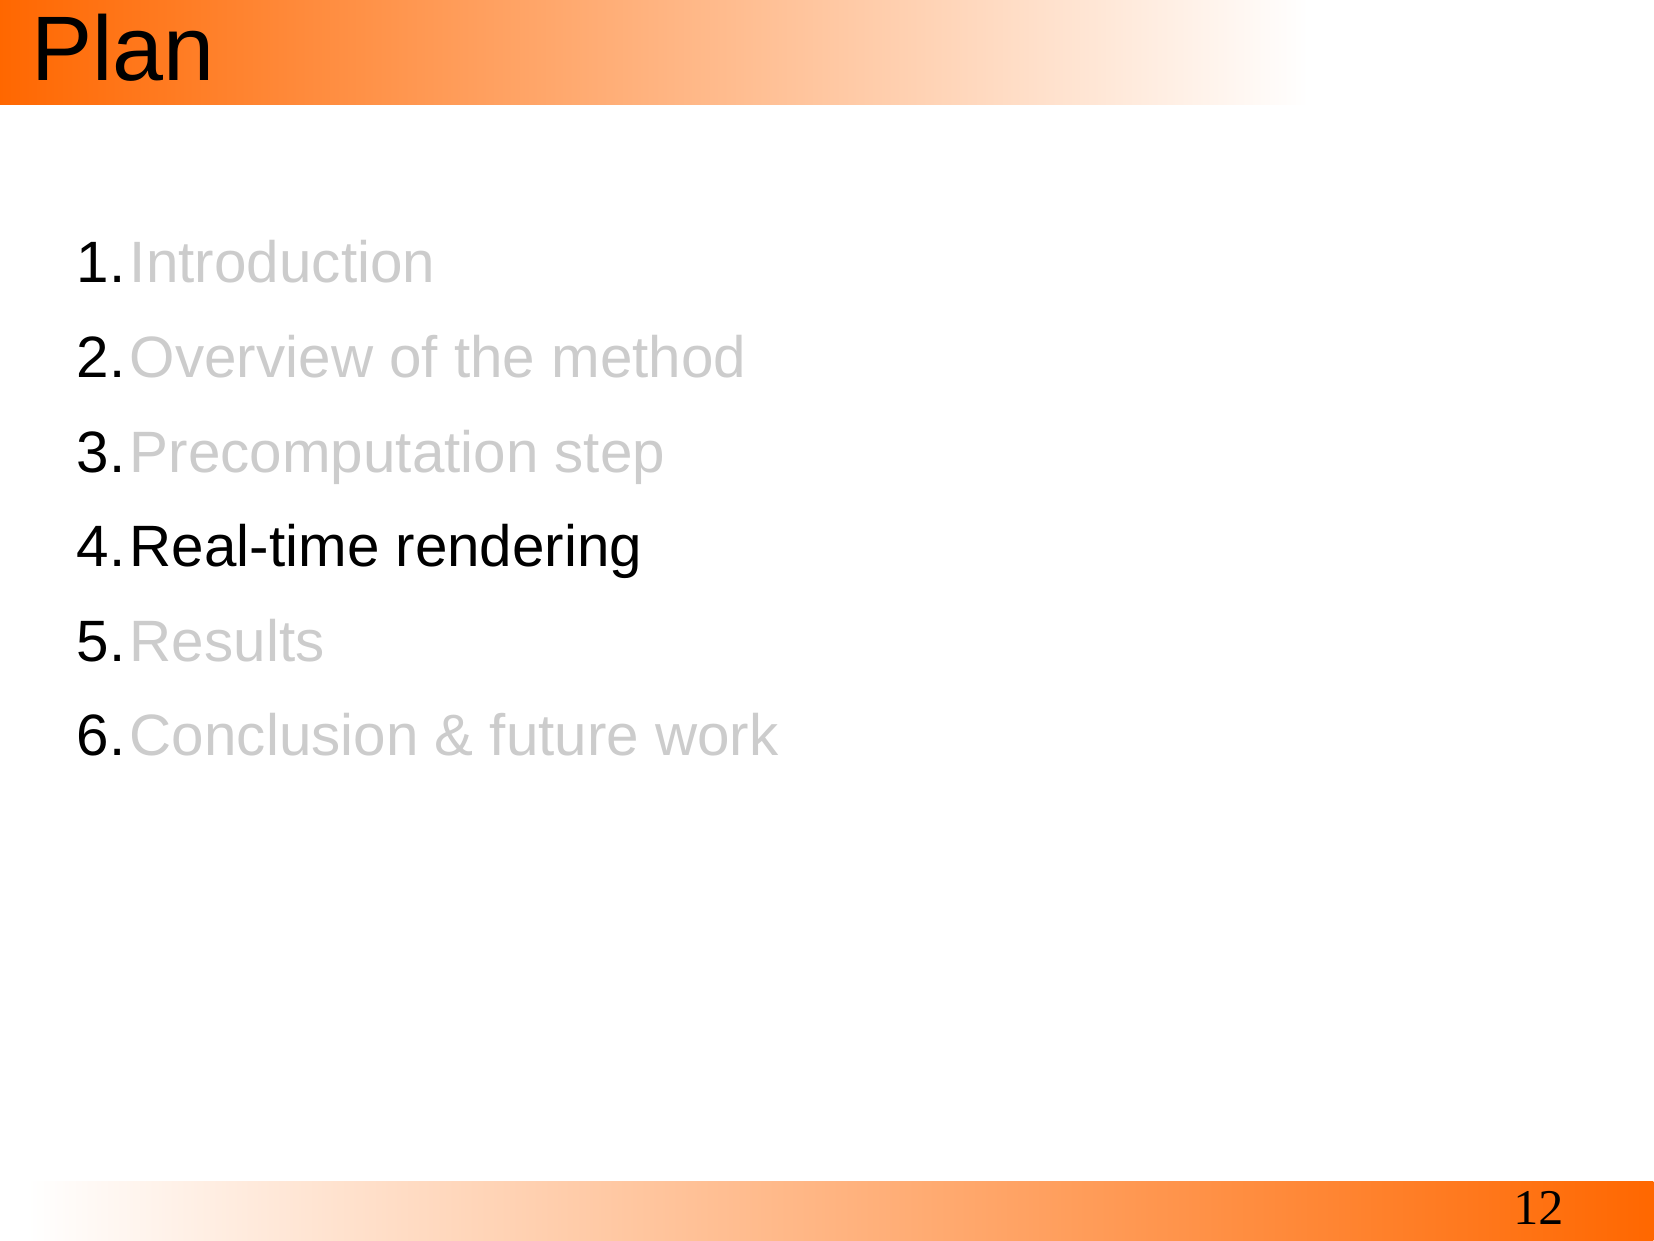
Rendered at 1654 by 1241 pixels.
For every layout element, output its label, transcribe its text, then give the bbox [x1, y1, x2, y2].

list Introduction Overview of the method Precomputation step Real-time rendering Results Conclusion & future work [41, 230, 1585, 1052]
title Plan [31, 0, 1423, 101]
